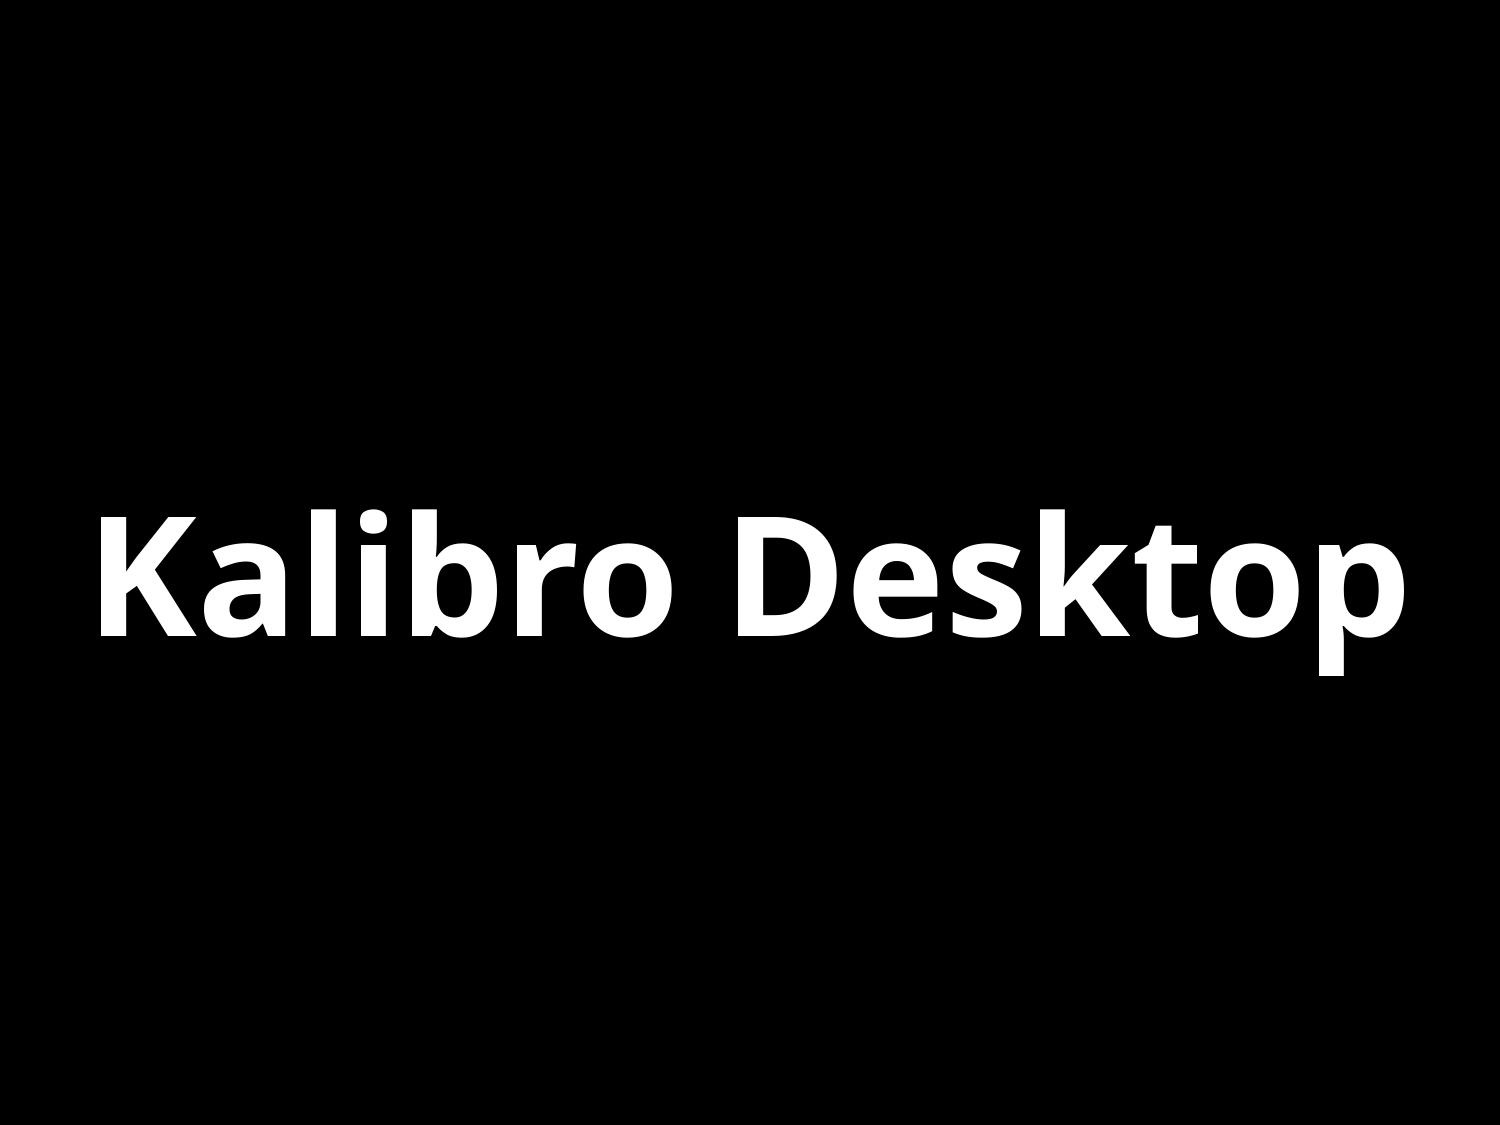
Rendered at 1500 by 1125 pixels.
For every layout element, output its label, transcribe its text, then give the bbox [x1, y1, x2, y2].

title Kalibro Desktop [75, 44, 1425, 1099]
